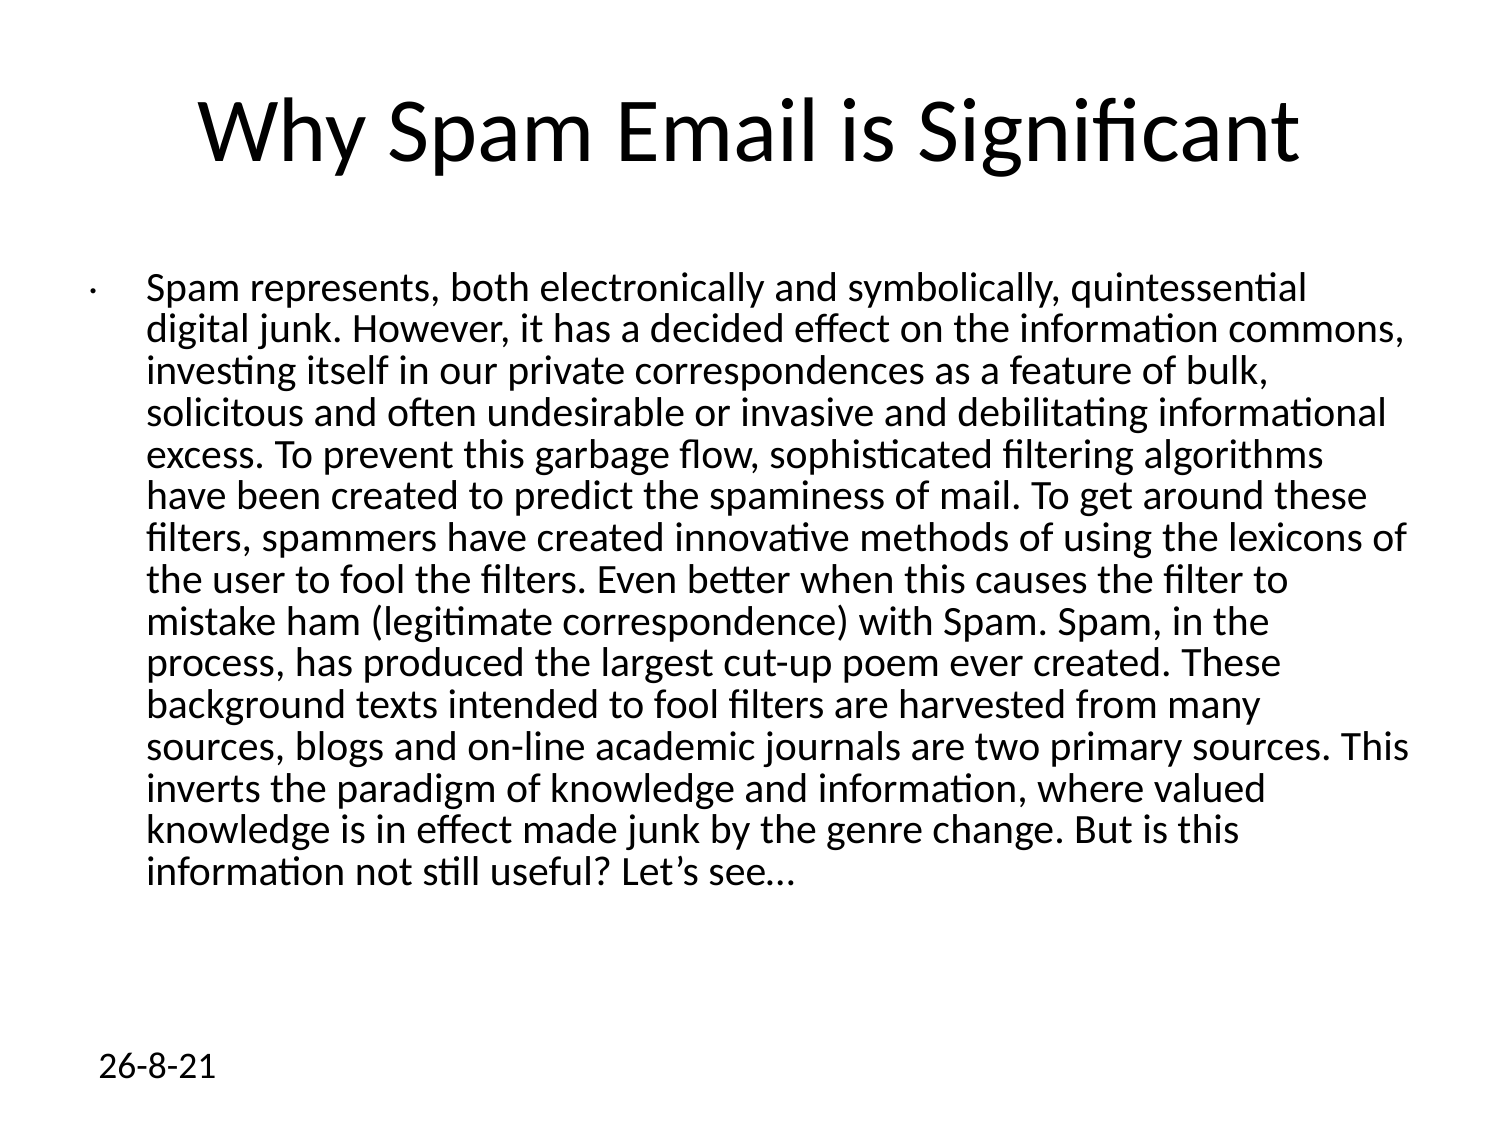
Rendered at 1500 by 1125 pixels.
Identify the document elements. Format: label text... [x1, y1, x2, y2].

list Spam represents, both electronically and symbolically, quintessential digital junk. However, it has a decided effect on the information commons, investing itself in our private correspondences as a feature of bulk, solicitous and often undesirable or invasive and debilitating informational excess. To prevent this garbage flow, sophisticated filtering algorithms have been created to predict the spaminess of mail. To get around these filters, spammers have created innovative methods of using the lexicons of the user to fool the filters. Even better when this causes the filter to mistake ham (legitimate correspondence) with Spam. Spam, in the process, has produced the largest cut-up poem ever created. These background texts intended to fool filters are harvested from many sources, blogs and on-line academic journals are two primary sources. This inverts the paradigm of knowledge and information, where valued knowledge is in effect made junk by the genre change. But is this information not still useful? Let’s see… [75, 262, 1425, 1005]
title Why Spam Email is Significant [75, 45, 1425, 233]
